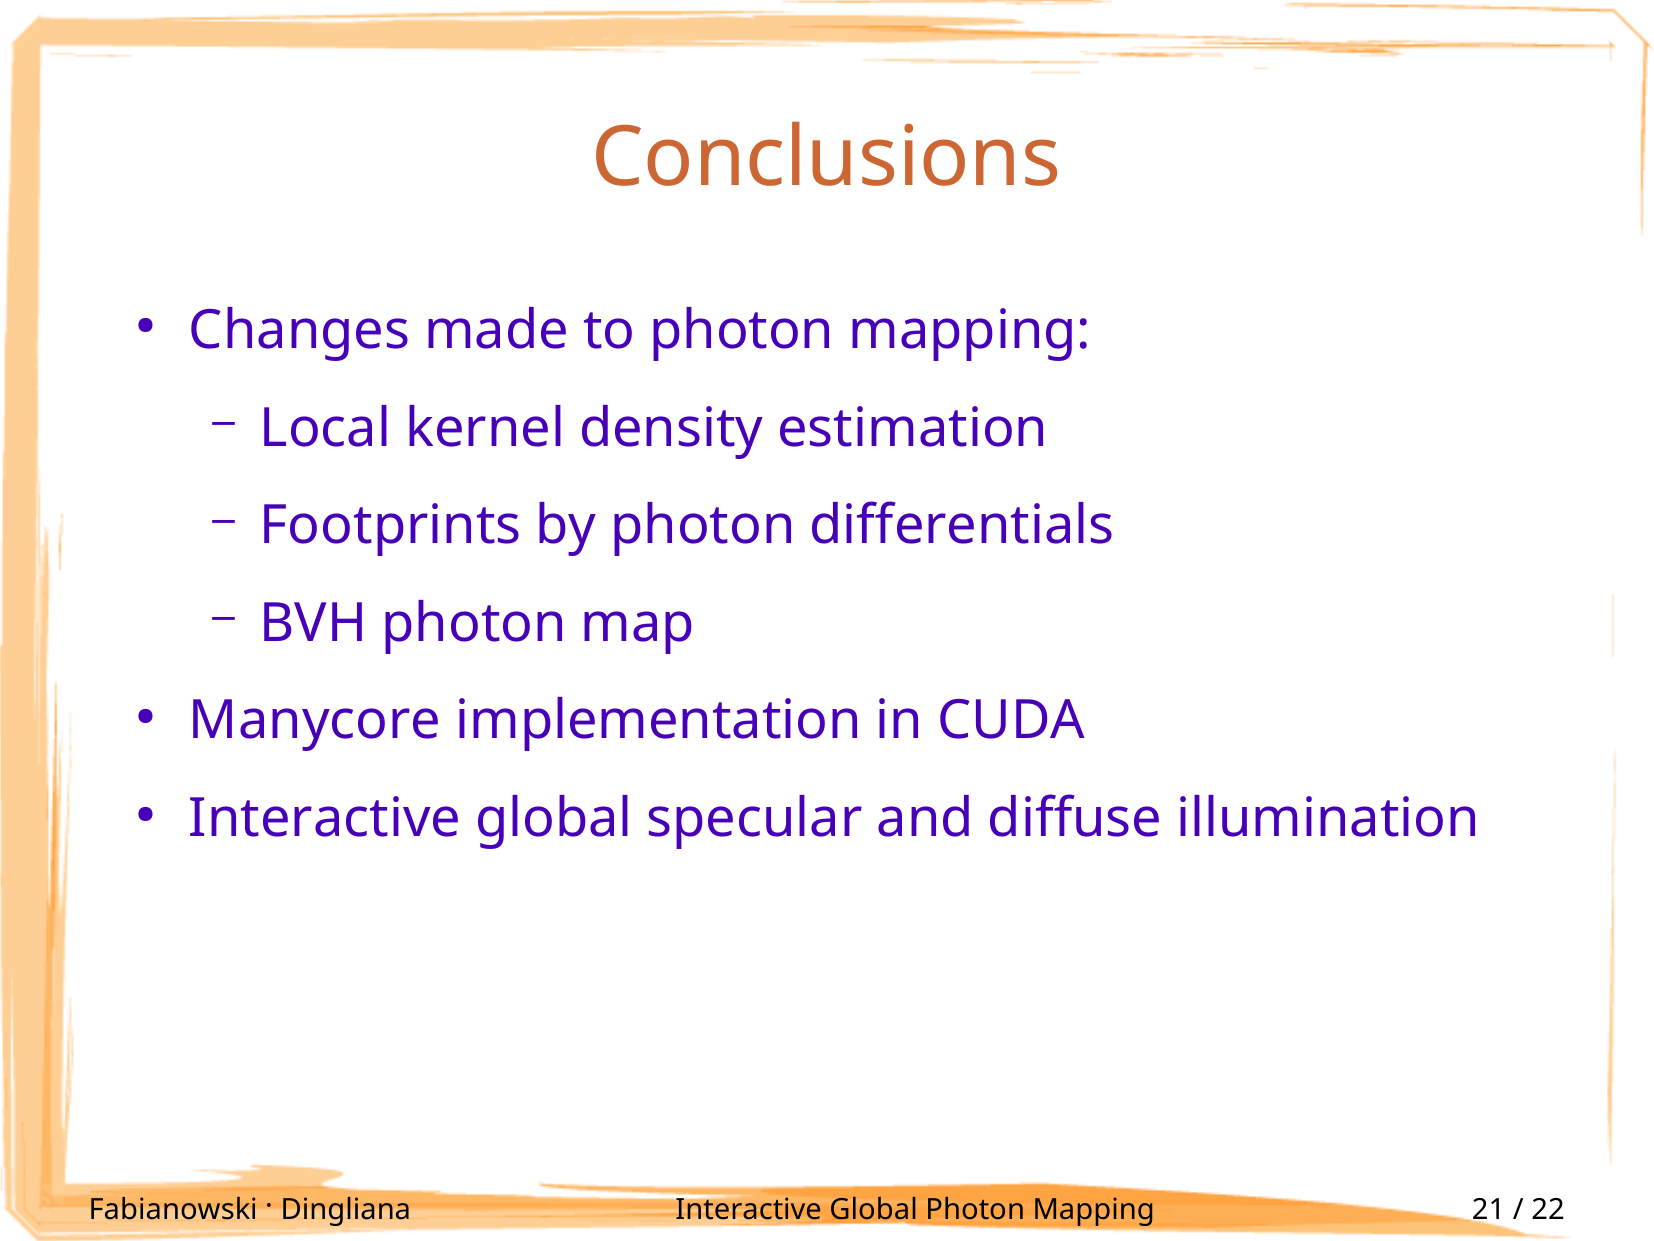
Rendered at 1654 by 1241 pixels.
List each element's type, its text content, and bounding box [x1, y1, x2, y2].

picture [0, 0, 1654, 1241]
title Conclusions [82, 49, 1571, 257]
list Changes made to photon mapping: Local kernel density estimation Footprints by photon differentials BVH photon map Manycore implementation in CUDA Interactive global specular and diffuse illumination [118, 290, 1571, 1049]
